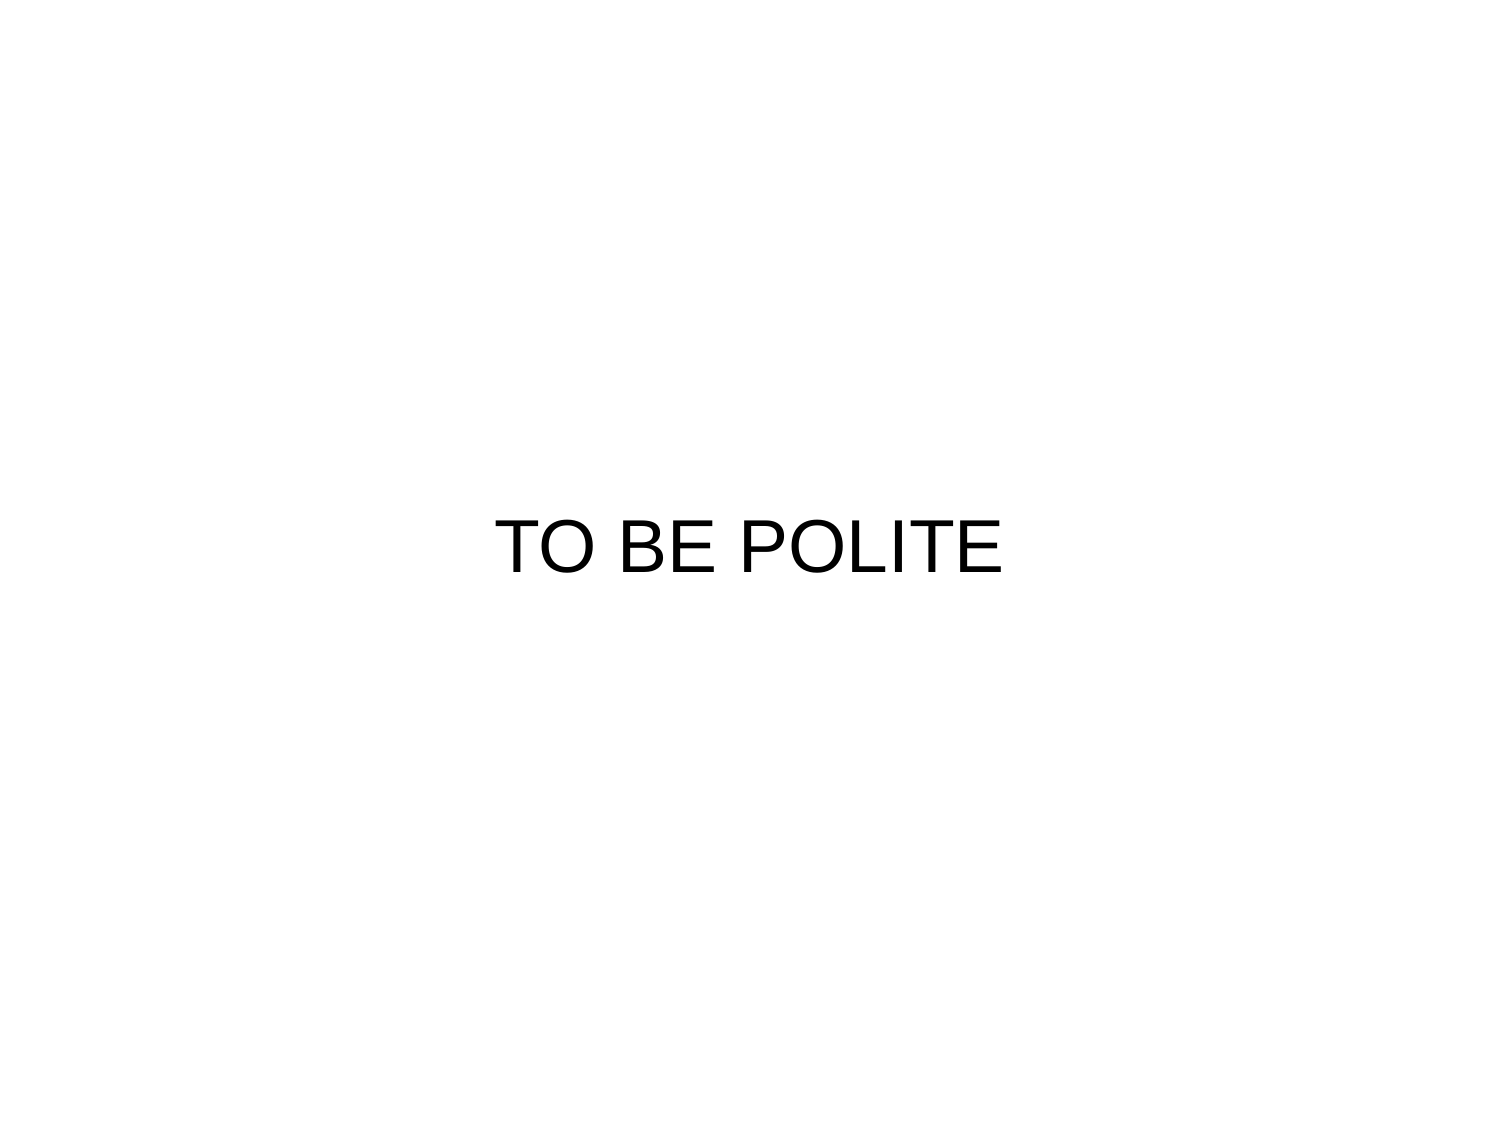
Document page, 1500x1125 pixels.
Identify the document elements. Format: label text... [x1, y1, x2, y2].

text_box TO BE POLITE [74, 44, 1425, 1049]
